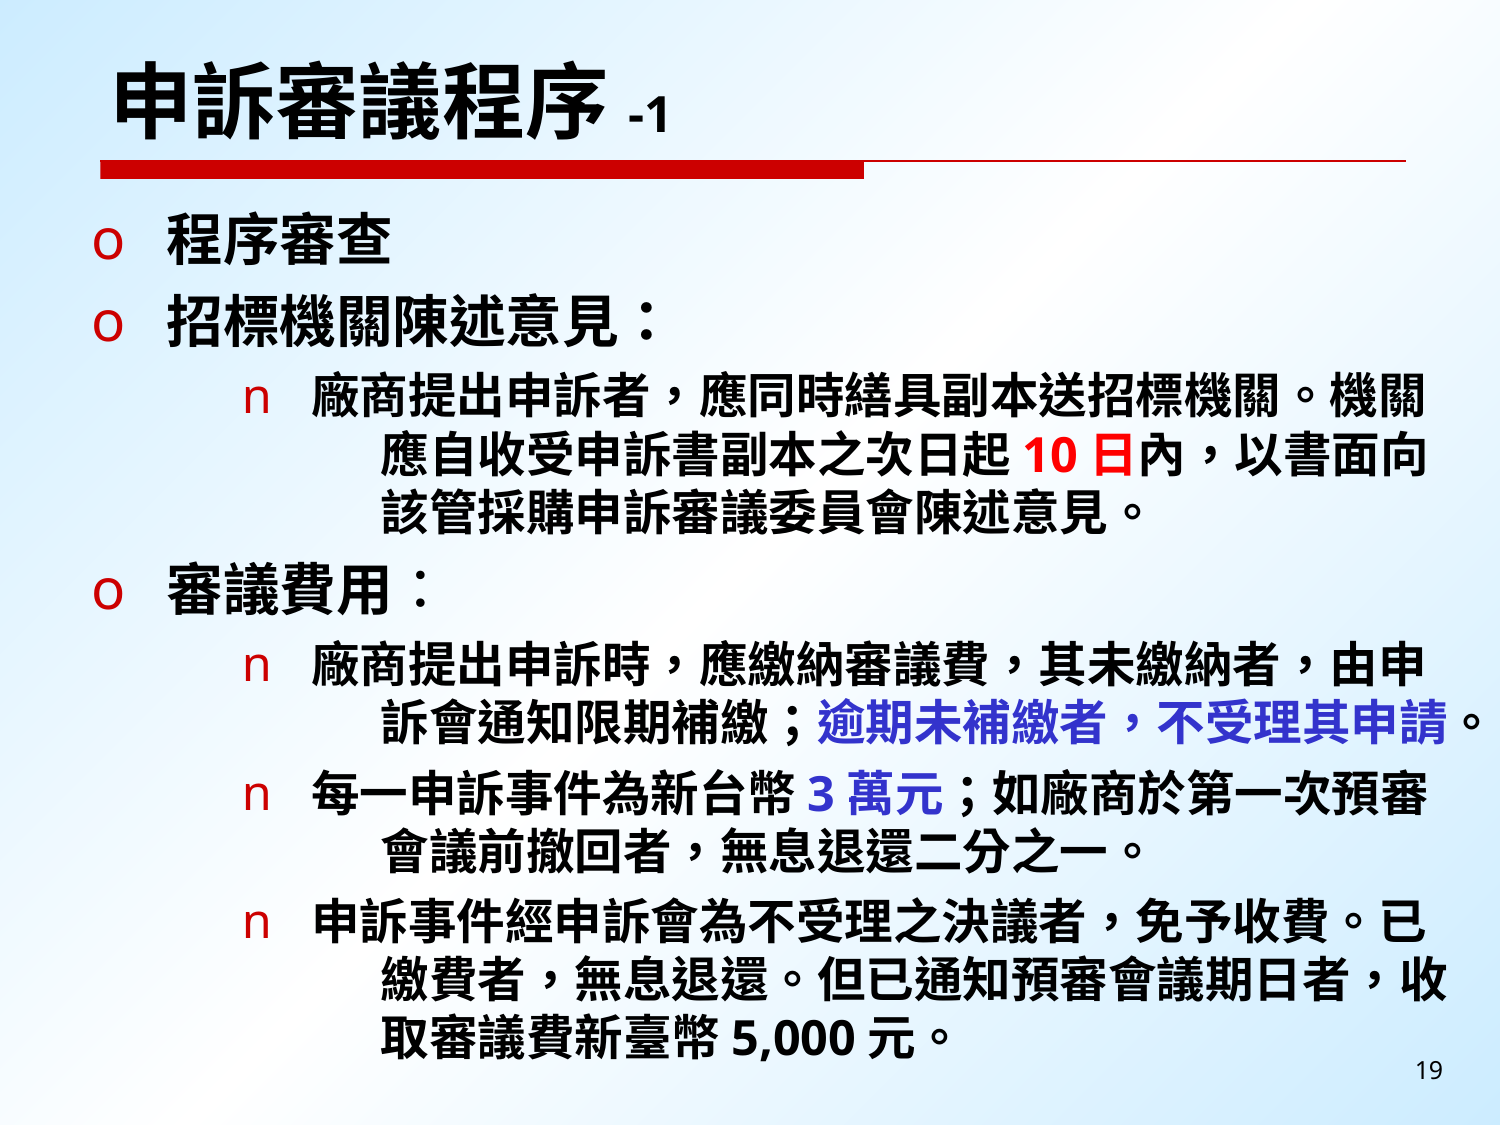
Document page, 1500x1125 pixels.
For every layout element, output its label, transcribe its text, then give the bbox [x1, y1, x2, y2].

title 申訴審議程序-1 [94, 30, 1407, 158]
list 程序審查 招標機關陳述意見： 廠商提出申訴者，應同時繕具副本送招標機關。機關應自收受申訴書副本之次日起10日內，以書面向該管採購申訴審議委員會陳述意見。 審議費用： 廠商提出申訴時，應繳納審議費，其未繳納者，由申訴會通知限期補繳；逾期未補繳者，不受理其申請。 每一申訴事件為新台幣3萬元；如廠商於第一次預審會議前撤回者，無息退還二分之一。 申訴事件經申訴會為不受理之決議者，免予收費。已繳費者，無息退還。但已通知預審會議期日者，收取審議費新臺幣5,000元。 [76, 196, 1471, 1094]
